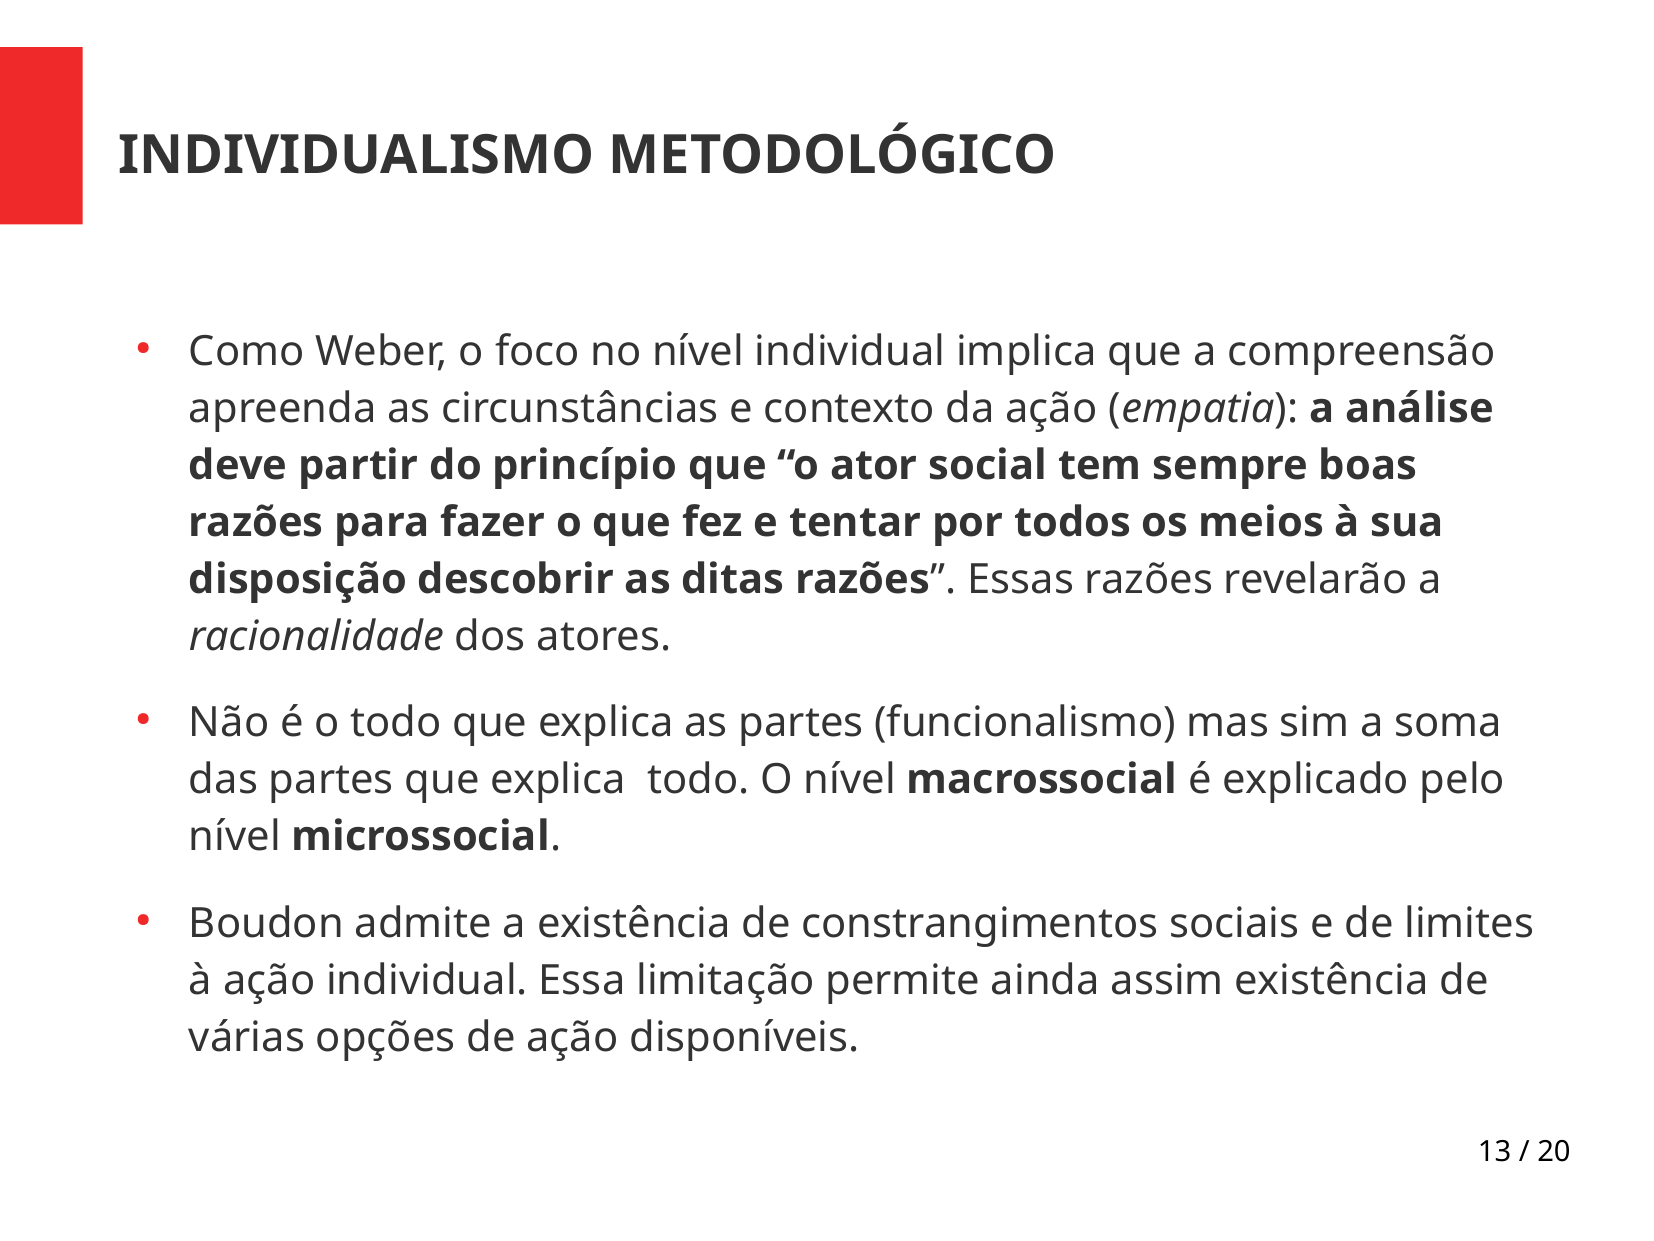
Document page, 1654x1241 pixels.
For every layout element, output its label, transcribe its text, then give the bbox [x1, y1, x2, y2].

list Como Weber, o foco no nível individual implica que a compreensão apreenda as circunstâncias e contexto da ação (empatia): a análise deve partir do princípio que “o ator social tem sempre boas razões para fazer o que fez e tentar por todos os meios à sua disposição descobrir as ditas razões”. Essas razões revelarão a racionalidade dos atores. Não é o todo que explica as partes (funcionalismo) mas sim a soma das partes que explica todo. O nível macrossocial é explicado pelo nível microssocial. Boudon admite a existência de constrangimentos sociais e de limites à ação individual. Essa limitação permite ainda assim existência de várias opções de ação disponíveis. [118, 153, 1536, 873]
title INDIVIDUALISMO METODOLÓGICO [118, 49, 1571, 257]
